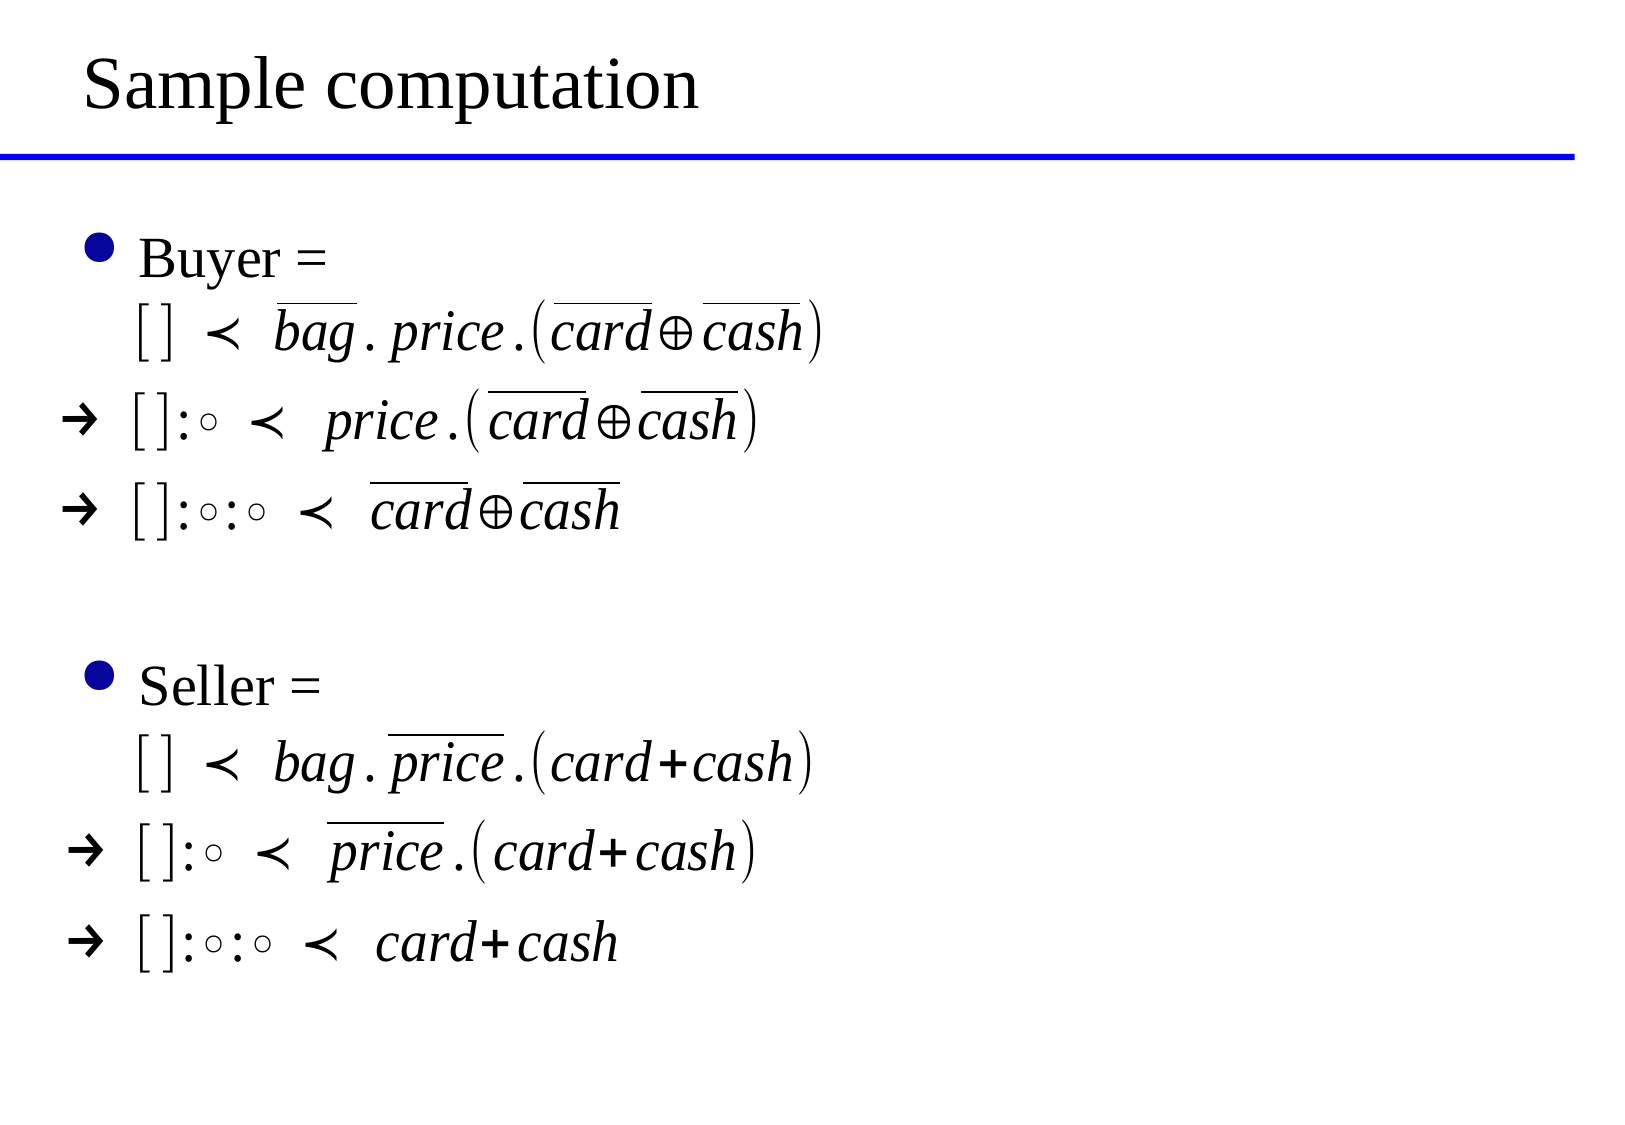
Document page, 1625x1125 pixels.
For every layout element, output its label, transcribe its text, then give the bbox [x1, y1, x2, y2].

text_box Buyer = Seller = [67, 198, 1583, 1061]
chart [50, 909, 633, 977]
chart [44, 478, 636, 546]
chart [50, 814, 771, 886]
text_box Sample computation [67, 27, 1544, 131]
chart [121, 295, 839, 367]
chart [44, 383, 775, 455]
chart [121, 726, 830, 798]
